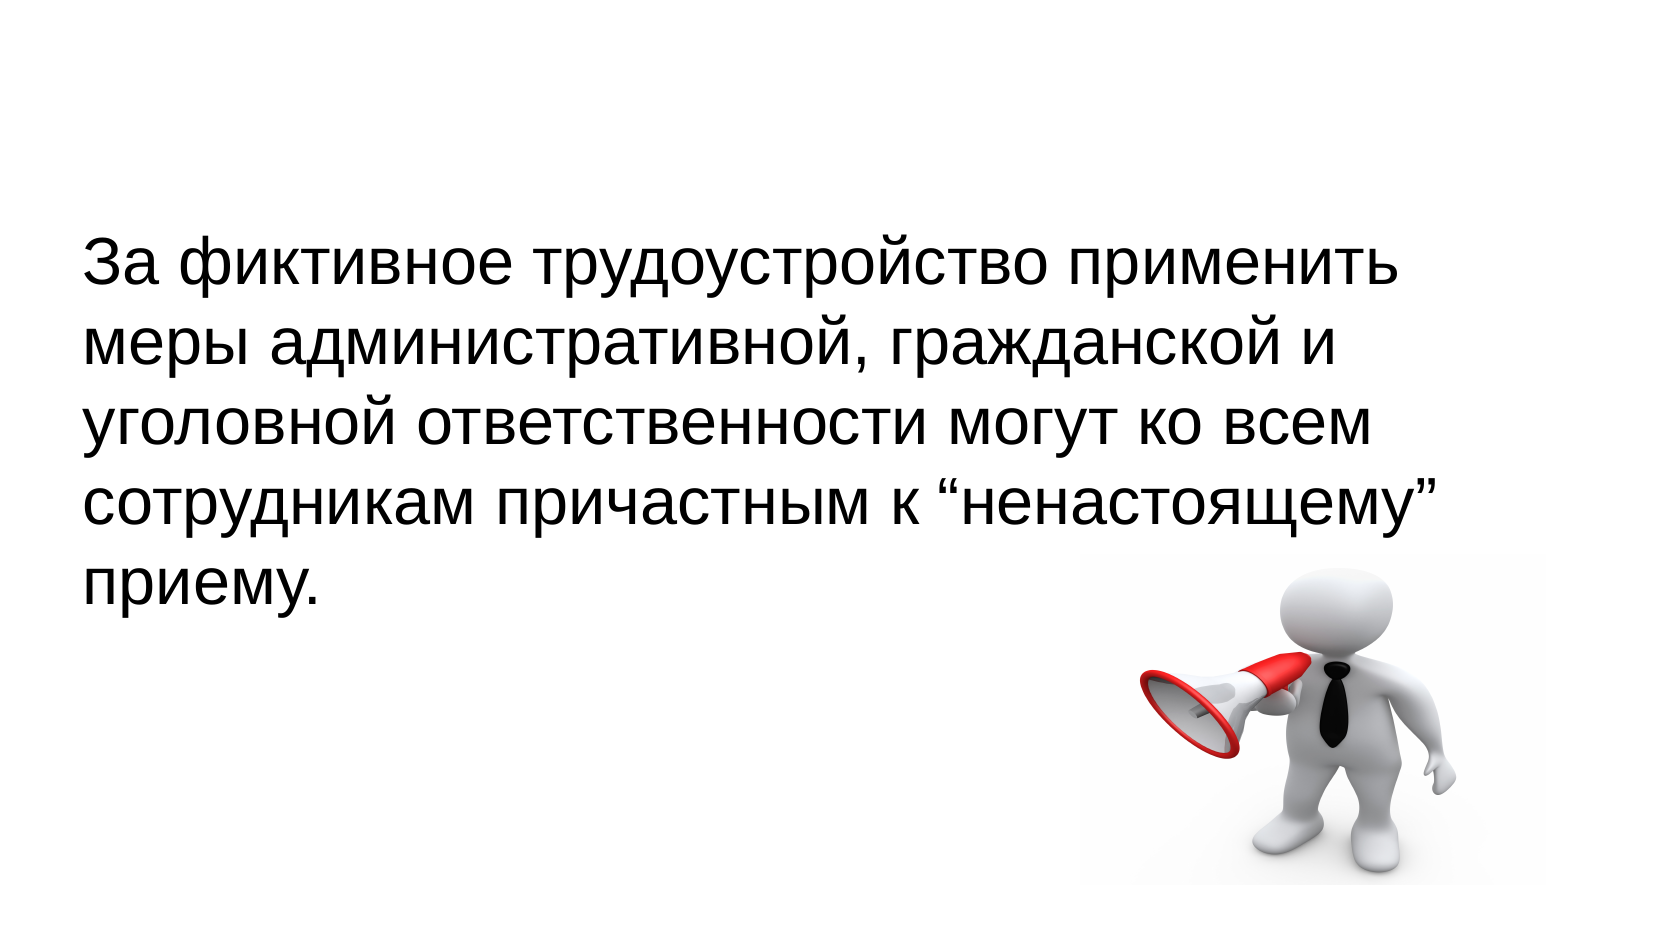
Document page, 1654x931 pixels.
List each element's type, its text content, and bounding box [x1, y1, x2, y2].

list За фиктивное трудоустройство применить меры административной, гражданской и уголовной ответственности могут ко всем сотрудникам причастным к “ненастоящему” приему. [82, 217, 1571, 758]
picture [1080, 555, 1546, 885]
